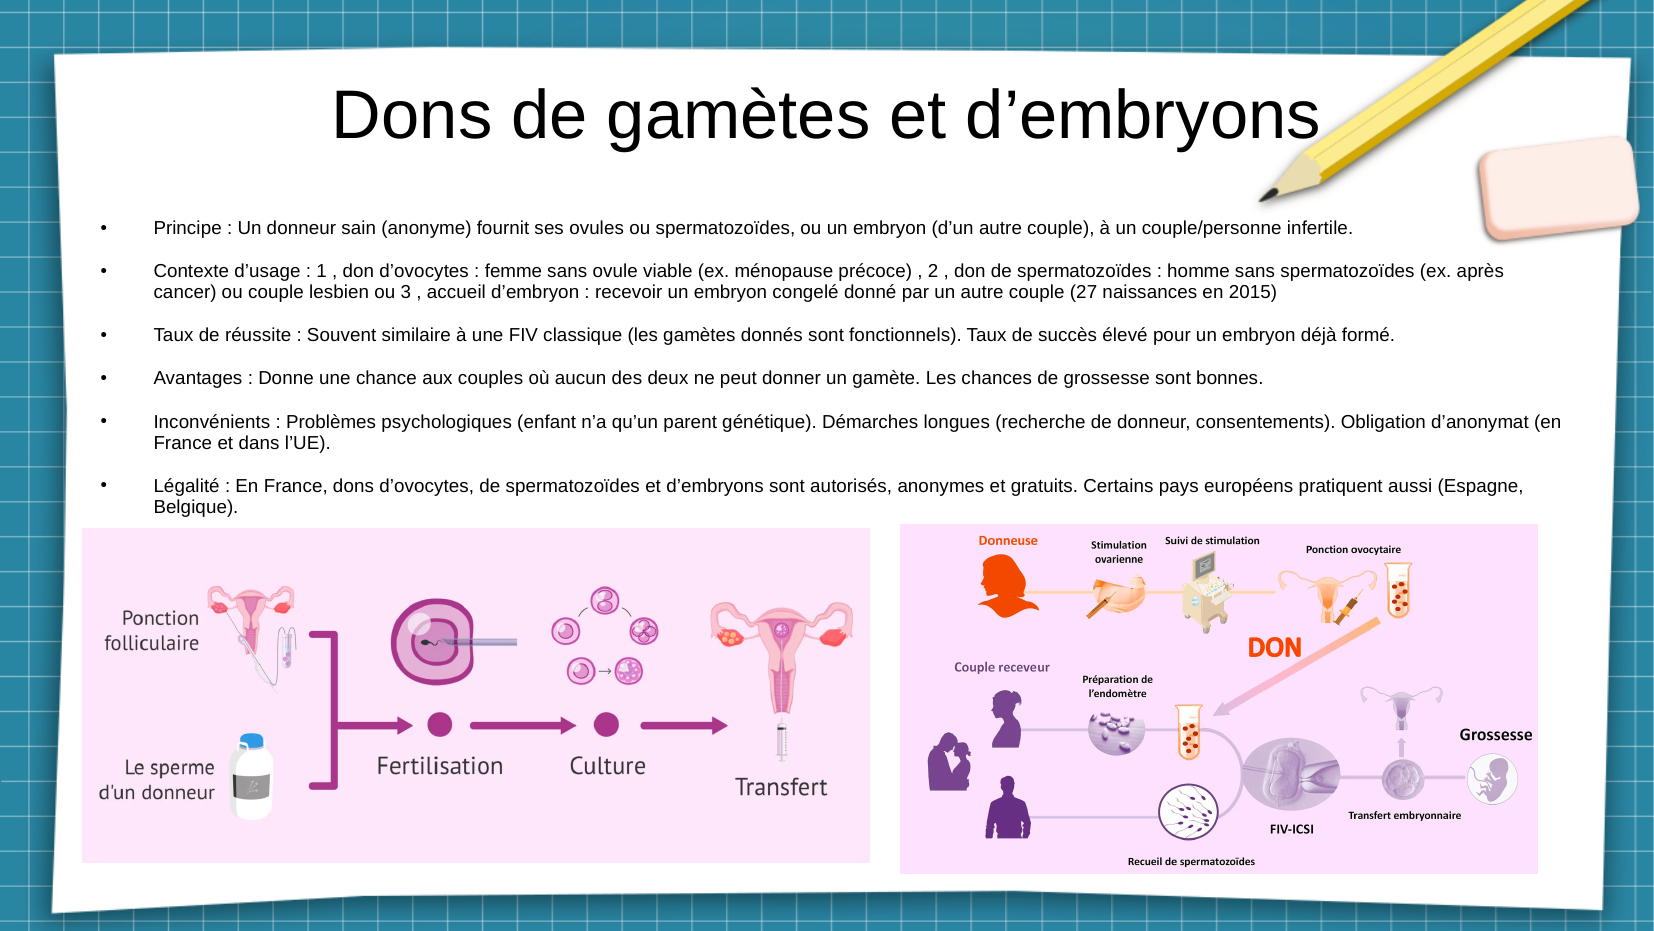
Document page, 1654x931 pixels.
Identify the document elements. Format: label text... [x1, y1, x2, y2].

title Dons de gamètes et d’embryons [82, 37, 1571, 193]
picture [0, 0, 1654, 931]
list Principe : Un donneur sain (anonyme) fournit ses ovules ou spermatozoïdes, ou un embryon (d’un autre couple), à un couple/personne infertile. Contexte d’usage : 1 , don d’ovocytes : femme sans ovule viable (ex. ménopause précoce) , 2 , don de spermatozoïdes : homme sans spermatozoïdes (ex. après cancer) ou couple lesbien ou 3 , accueil d’embryon : recevoir un embryon congelé donné par un autre couple (27 naissances en 2015) Taux de réussite : Souvent similaire à une FIV classique (les gamètes donnés sont fonctionnels). Taux de succès élevé pour un embryon déjà formé. Avantages : Donne une chance aux couples où aucun des deux ne peut donner un gamète. Les chances de grossesse sont bonnes. Inconvénients : Problèmes psychologiques (enfant n’a qu’un parent génétique). Démarches longues (recherche de donneur, consentements). Obligation d’anonymat (en France et dans l’UE). Légalité : En France, dons d’ovocytes, de spermatozoïdes et d’embryons sont autorisés, anonymes et gratuits. Certains pays européens pratiquent aussi (Espagne, Belgique). [82, 217, 1571, 758]
